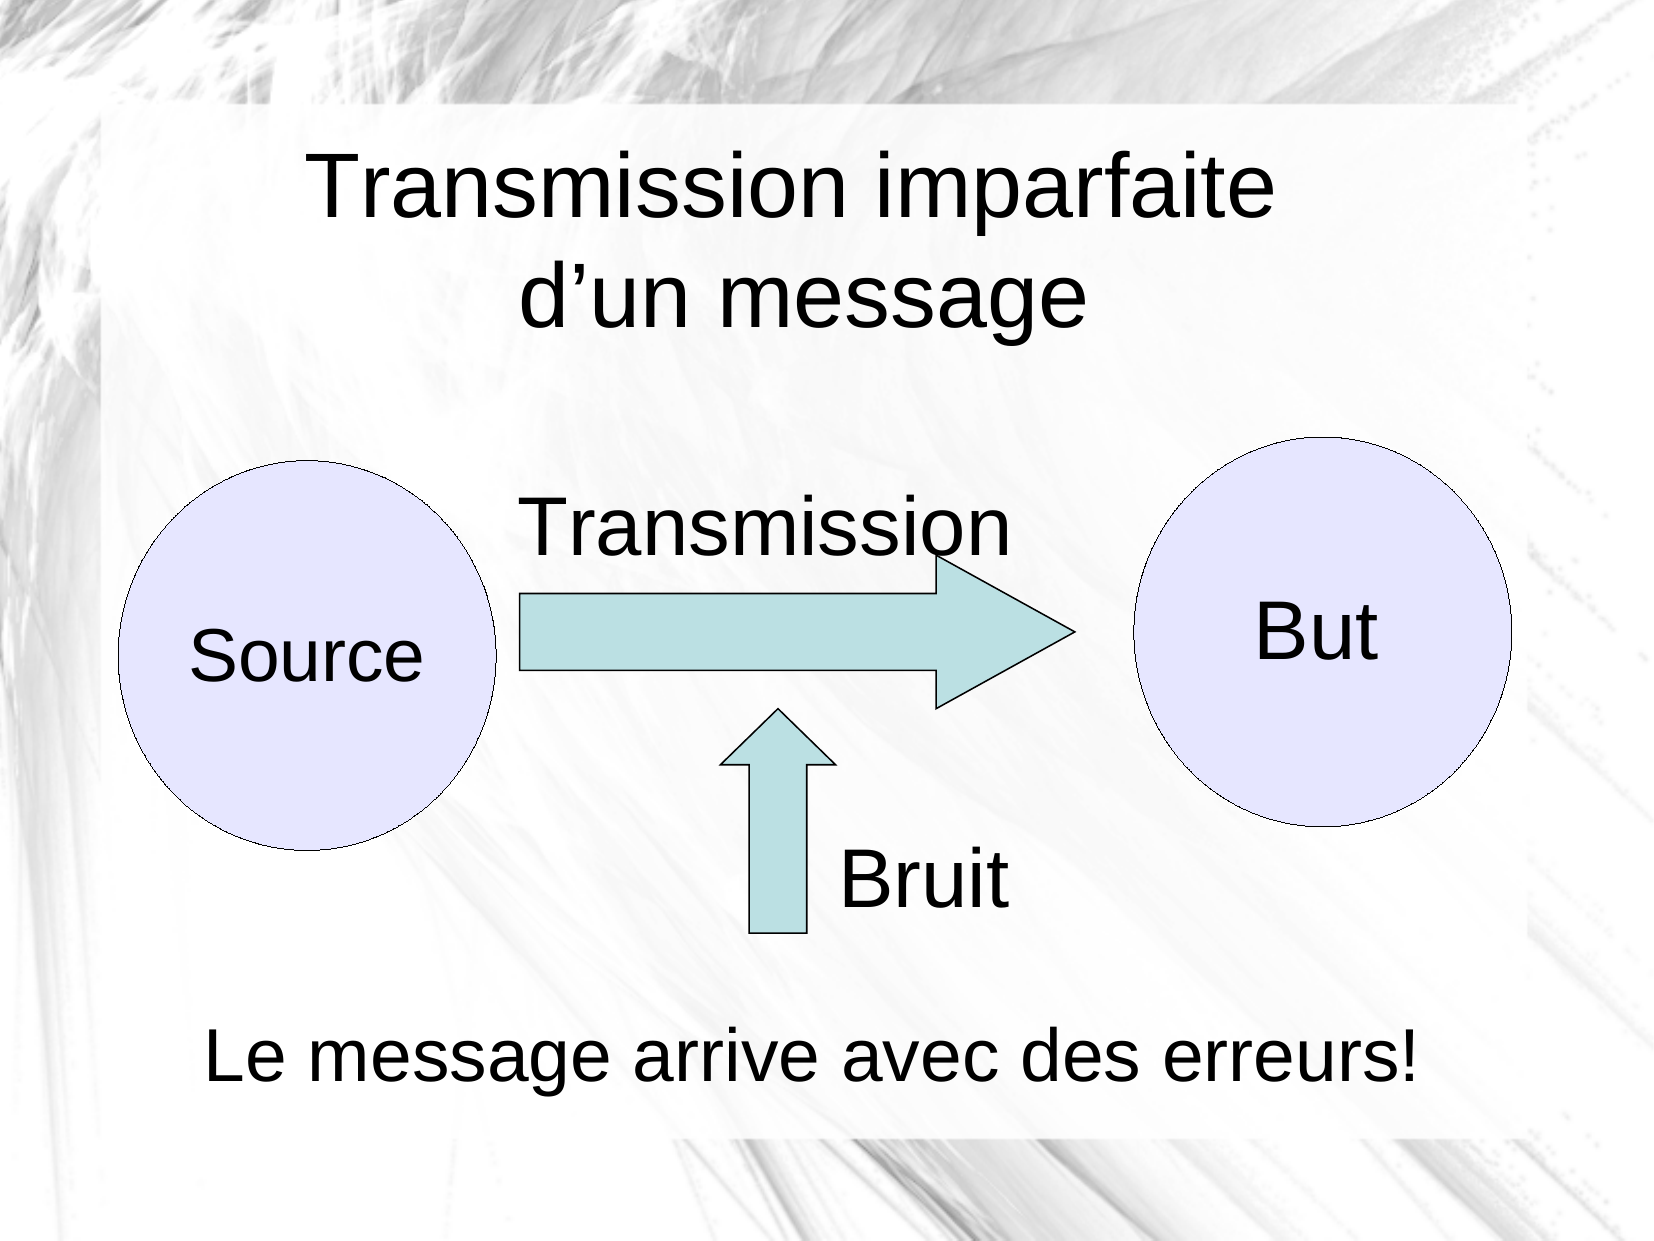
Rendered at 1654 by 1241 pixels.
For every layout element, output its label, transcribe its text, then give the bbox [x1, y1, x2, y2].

text_box Source [118, 460, 497, 851]
text_box [720, 708, 836, 934]
picture [0, 0, 1654, 1241]
text_box Le message arrive avec des erreurs! [188, 1006, 1465, 1134]
text_box Bruit [823, 825, 1087, 981]
title Transmission imparfaite d’un message [154, 118, 1430, 354]
text_box Transmission [502, 472, 1028, 581]
text_box But [1239, 577, 1394, 686]
text_box [519, 581, 1075, 709]
text_box [1133, 437, 1512, 827]
